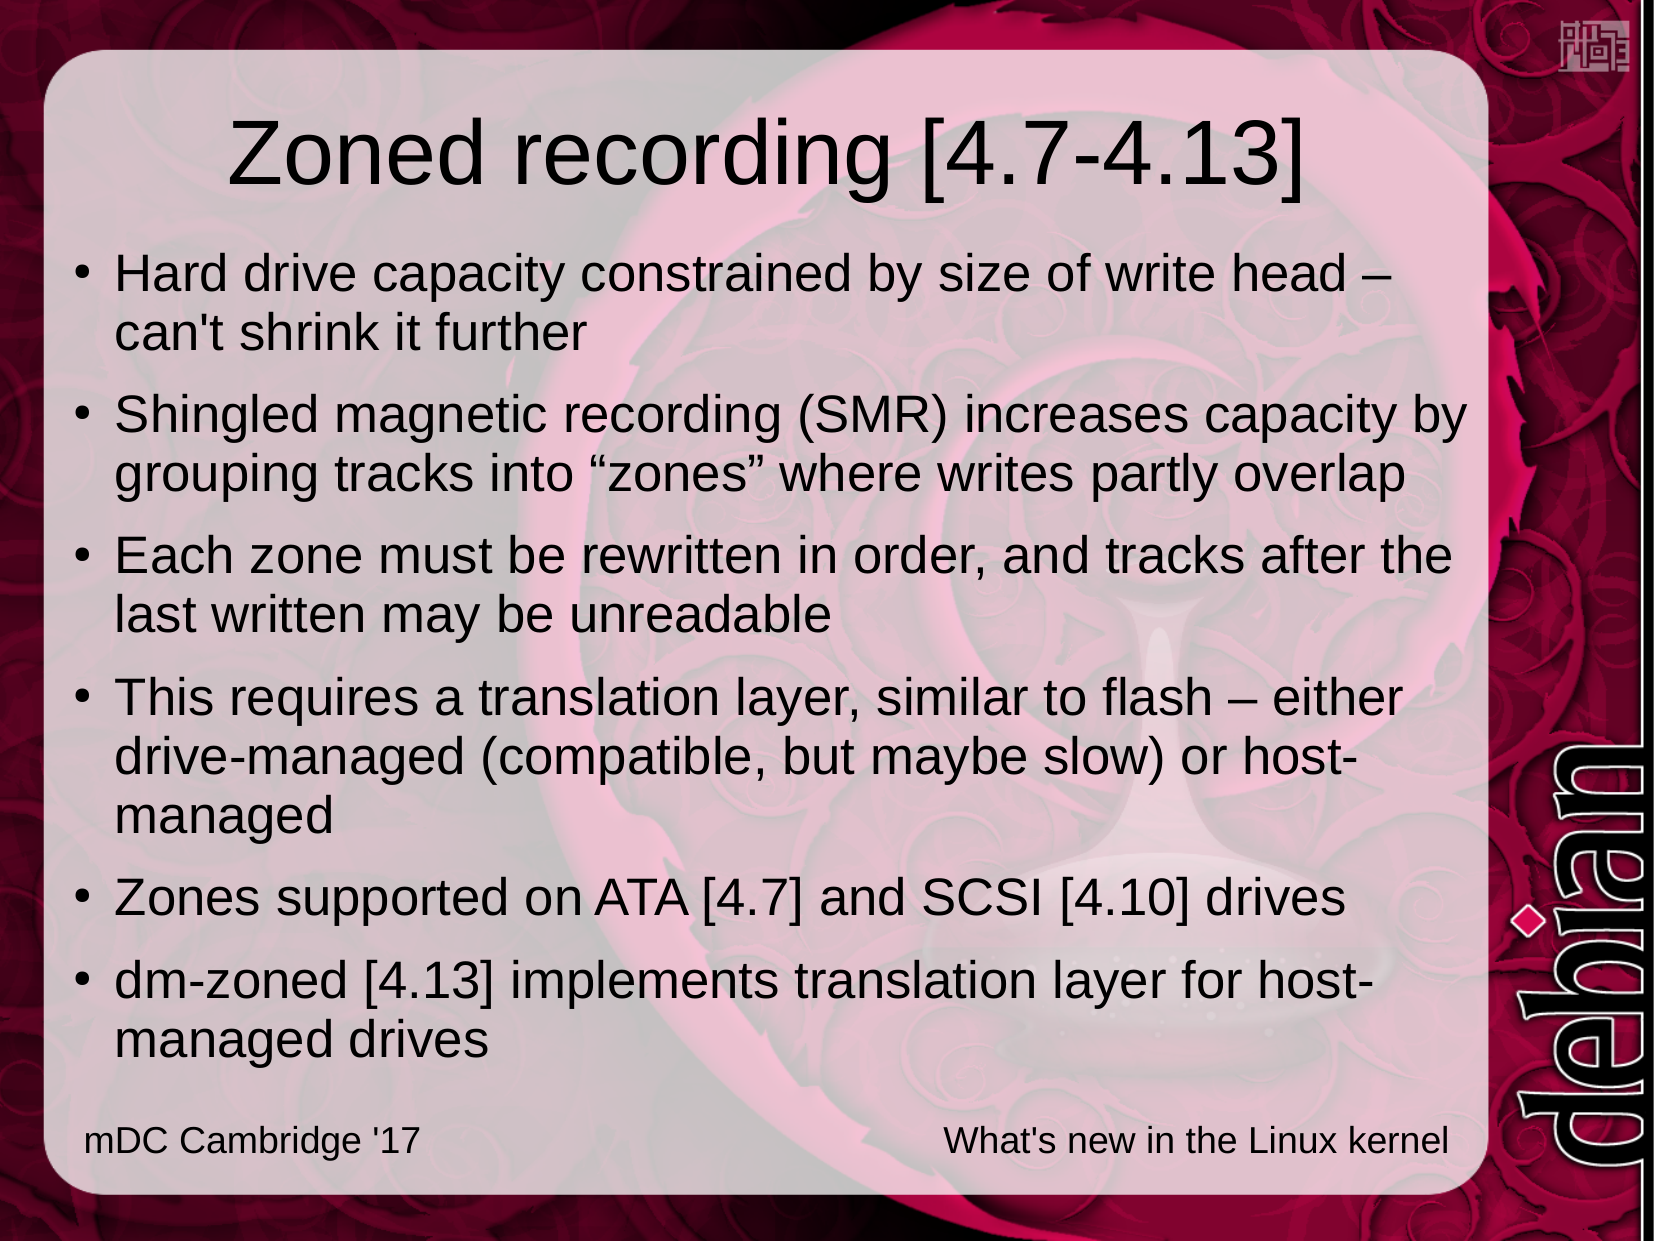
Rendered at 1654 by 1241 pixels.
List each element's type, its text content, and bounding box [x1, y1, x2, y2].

list Hard drive capacity constrained by size of write head – can't shrink it further Shingled magnetic recording (SMR) increases capacity by grouping tracks into “zones” where writes partly overlap Each zone must be rewritten in order, and tracks after the last written may be unreadable This requires a translation layer, similar to flash – either drive-managed (compatible, but maybe slow) or host-managed Zones supported on ATA [4.7] and SCSI [4.10] drives dm-zoned [4.13] implements translation layer for host-managed drives [59, 243, 1477, 1109]
picture [0, 0, 1654, 1241]
title Zoned recording [4.7-4.13] [59, 49, 1477, 243]
